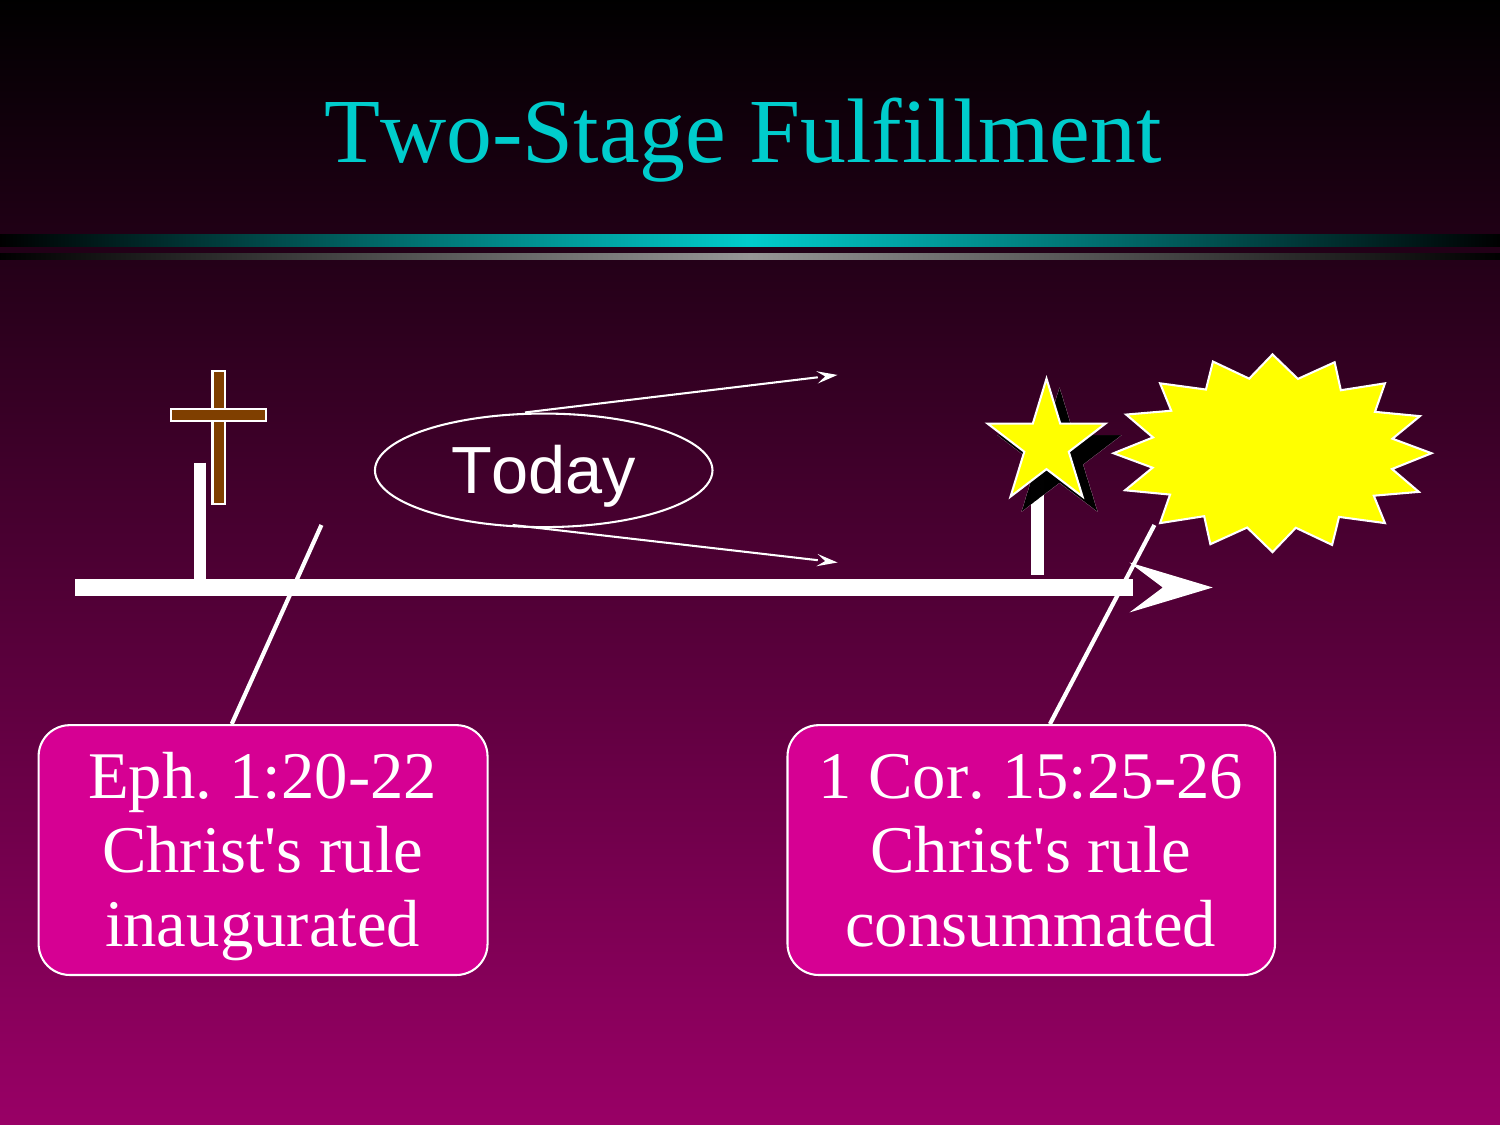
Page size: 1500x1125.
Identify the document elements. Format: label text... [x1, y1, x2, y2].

text_box [1113, 354, 1432, 553]
text_box [171, 371, 267, 504]
text_box Today [374, 413, 713, 528]
text_box 1 Cor. 15:25-26 Christ's rule consummated [787, 725, 1276, 976]
title Two-Stage Fulfillment [99, 37, 1388, 225]
text_box Eph. 1:20-22 Christ's rule inaugurated [38, 725, 488, 976]
text_box [987, 378, 1106, 497]
